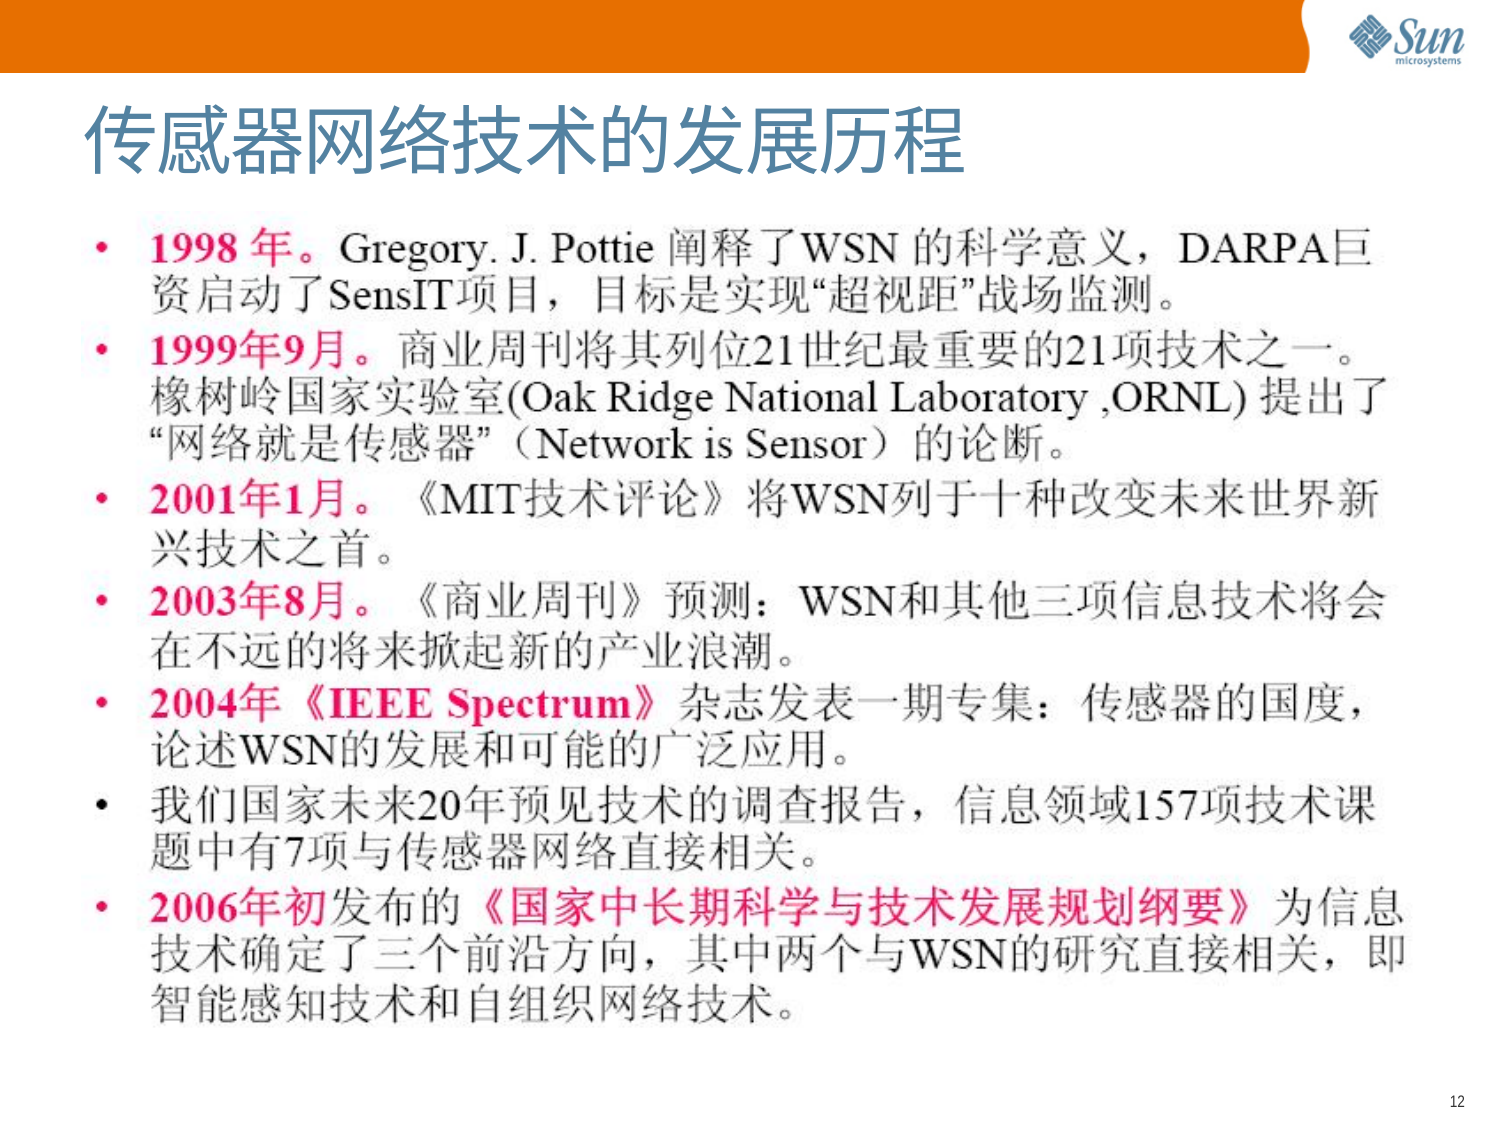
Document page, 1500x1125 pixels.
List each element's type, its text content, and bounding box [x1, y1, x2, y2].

picture [81, 211, 1441, 1040]
picture [0, 0, 1500, 73]
title 传感器网络技术的发展历程 [83, 94, 1446, 199]
